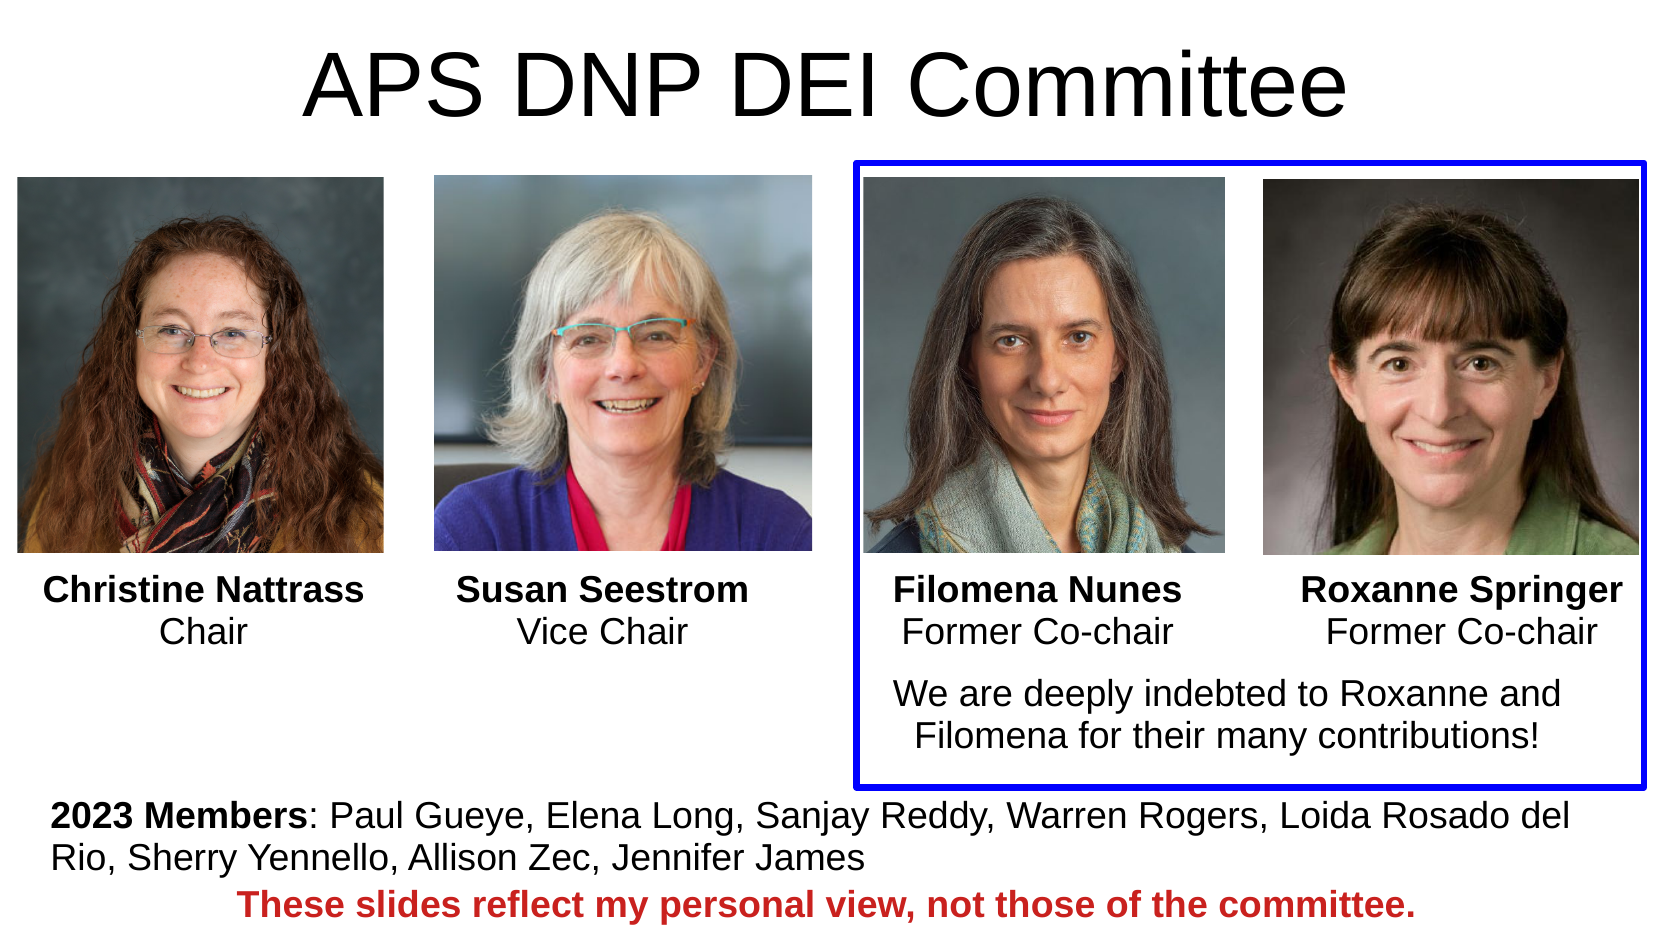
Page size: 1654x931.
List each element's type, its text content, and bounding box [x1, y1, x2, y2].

picture [1263, 179, 1639, 555]
title APS DNP DEI Committee [82, 7, 1571, 163]
text_box Susan Seestrom Vice Chair [441, 560, 765, 660]
picture [863, 177, 1225, 553]
text_box These slides reflect my personal view, not those of the committee. [221, 876, 1432, 931]
text_box Christine Nattrass Chair [27, 560, 380, 660]
text_box Filomena Nunes Former Co-chair [878, 560, 1198, 660]
text_box We are deeply indebted to Roxanne and Filomena for their many contributions! [878, 665, 1613, 765]
picture [17, 177, 384, 553]
picture [434, 175, 813, 551]
text_box Roxanne Springer Former Co-chair [1285, 560, 1639, 660]
text_box 2023 Members: Paul Gueye, Elena Long, Sanjay Reddy, Warren Rogers, Loida Rosado del Rio, Sherry Yennello, Allison Zec, Jennifer James [35, 787, 1651, 887]
